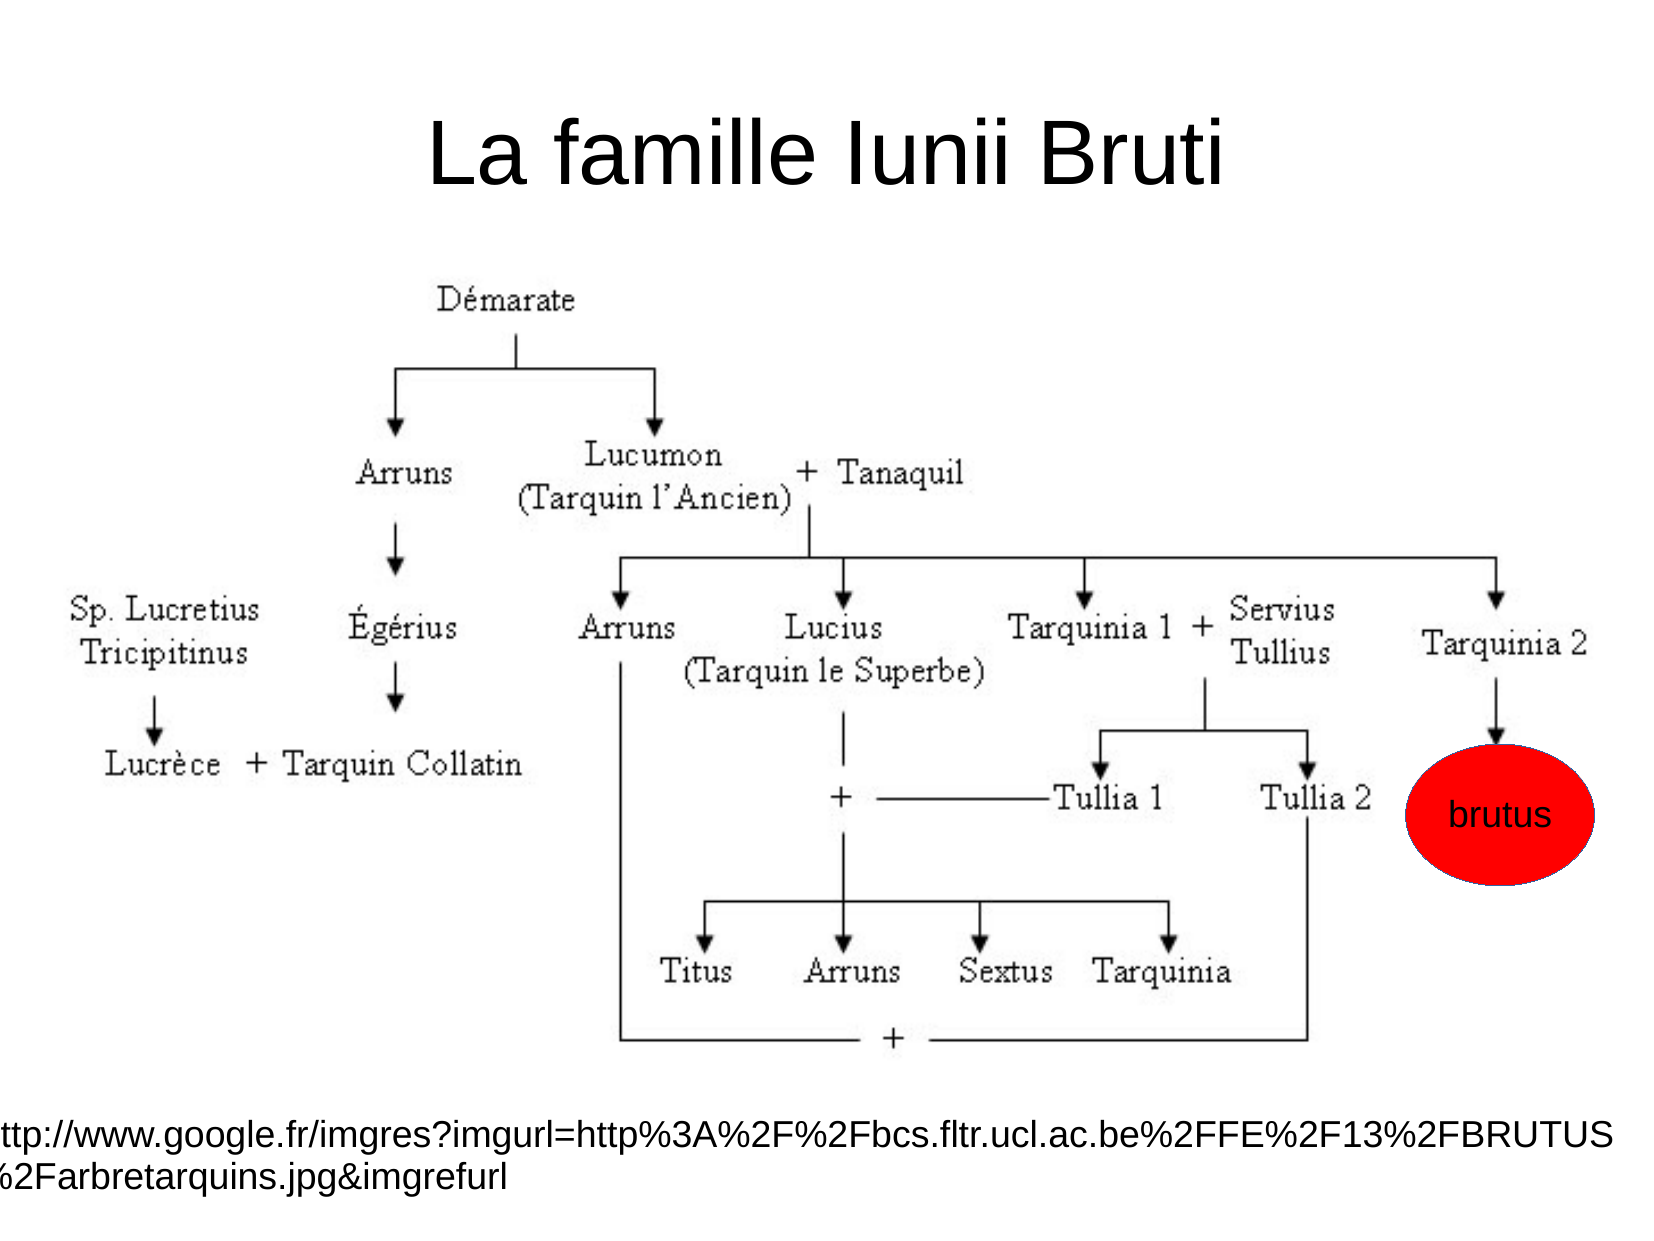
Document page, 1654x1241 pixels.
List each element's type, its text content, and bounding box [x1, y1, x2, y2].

text_box brutus [1405, 744, 1595, 886]
text_box http://www.google.fr/imgres?imgurl=http%3A%2F%2Fbcs.fltr.ucl.ac.be%2FFE%2F13%2FBRUTUS%2Farbretarquins.jpg&imgrefurl [0, 1105, 1630, 1205]
title La famille Iunii Bruti [82, 49, 1571, 257]
picture [47, 259, 1607, 1099]
